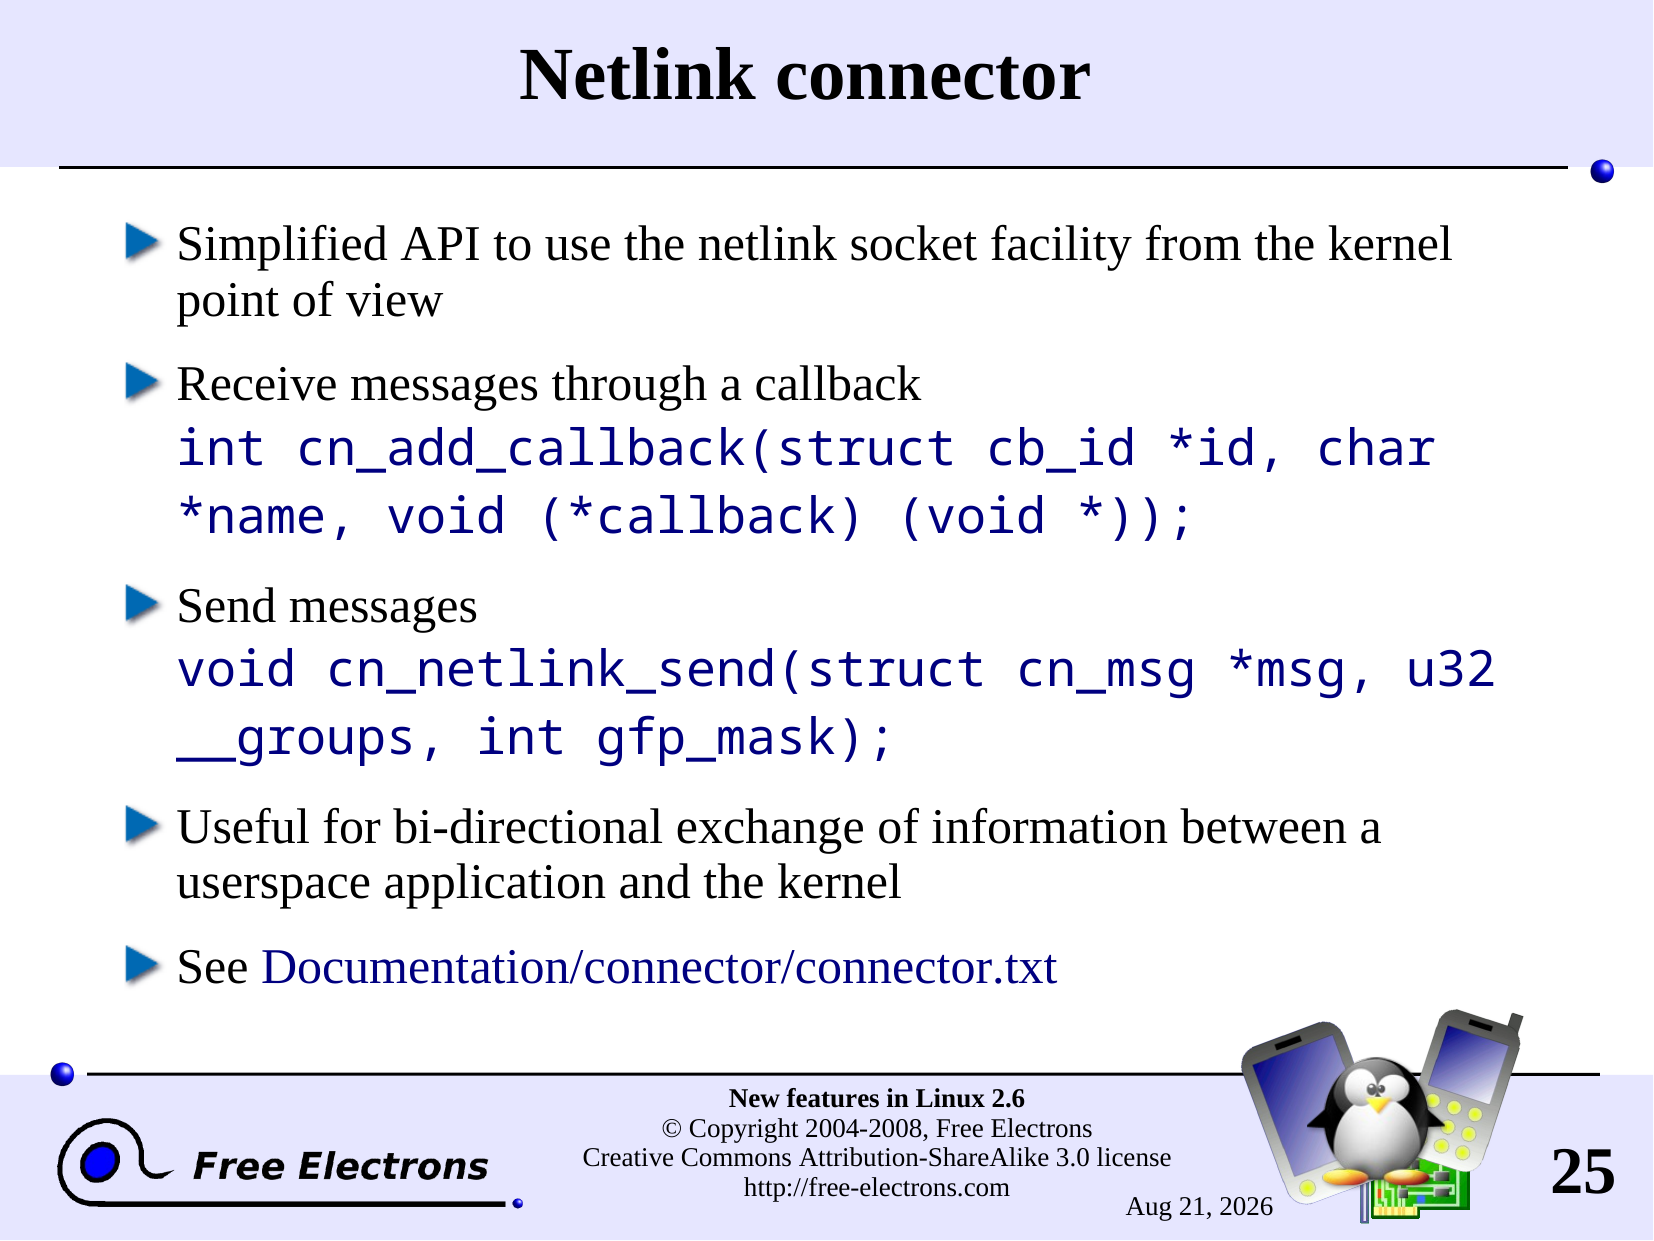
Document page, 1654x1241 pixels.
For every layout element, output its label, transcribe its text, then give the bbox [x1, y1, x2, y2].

list Simplified API to use the netlink socket facility from the kernel point of view Receive messages through a callback int cn_add_callback(struct cb_id *id, char *name, void (*callback) (void *)); Send messages void cn_netlink_send(struct cn_msg *msg, u32 __groups, int gfp_mask); Useful for bi-directional exchange of information between a userspace application and the kernel See Documentation/connector/connector.txt [105, 216, 1518, 1066]
picture [50, 1107, 527, 1216]
picture [1231, 1007, 1538, 1241]
title Netlink connector [60, 25, 1551, 124]
